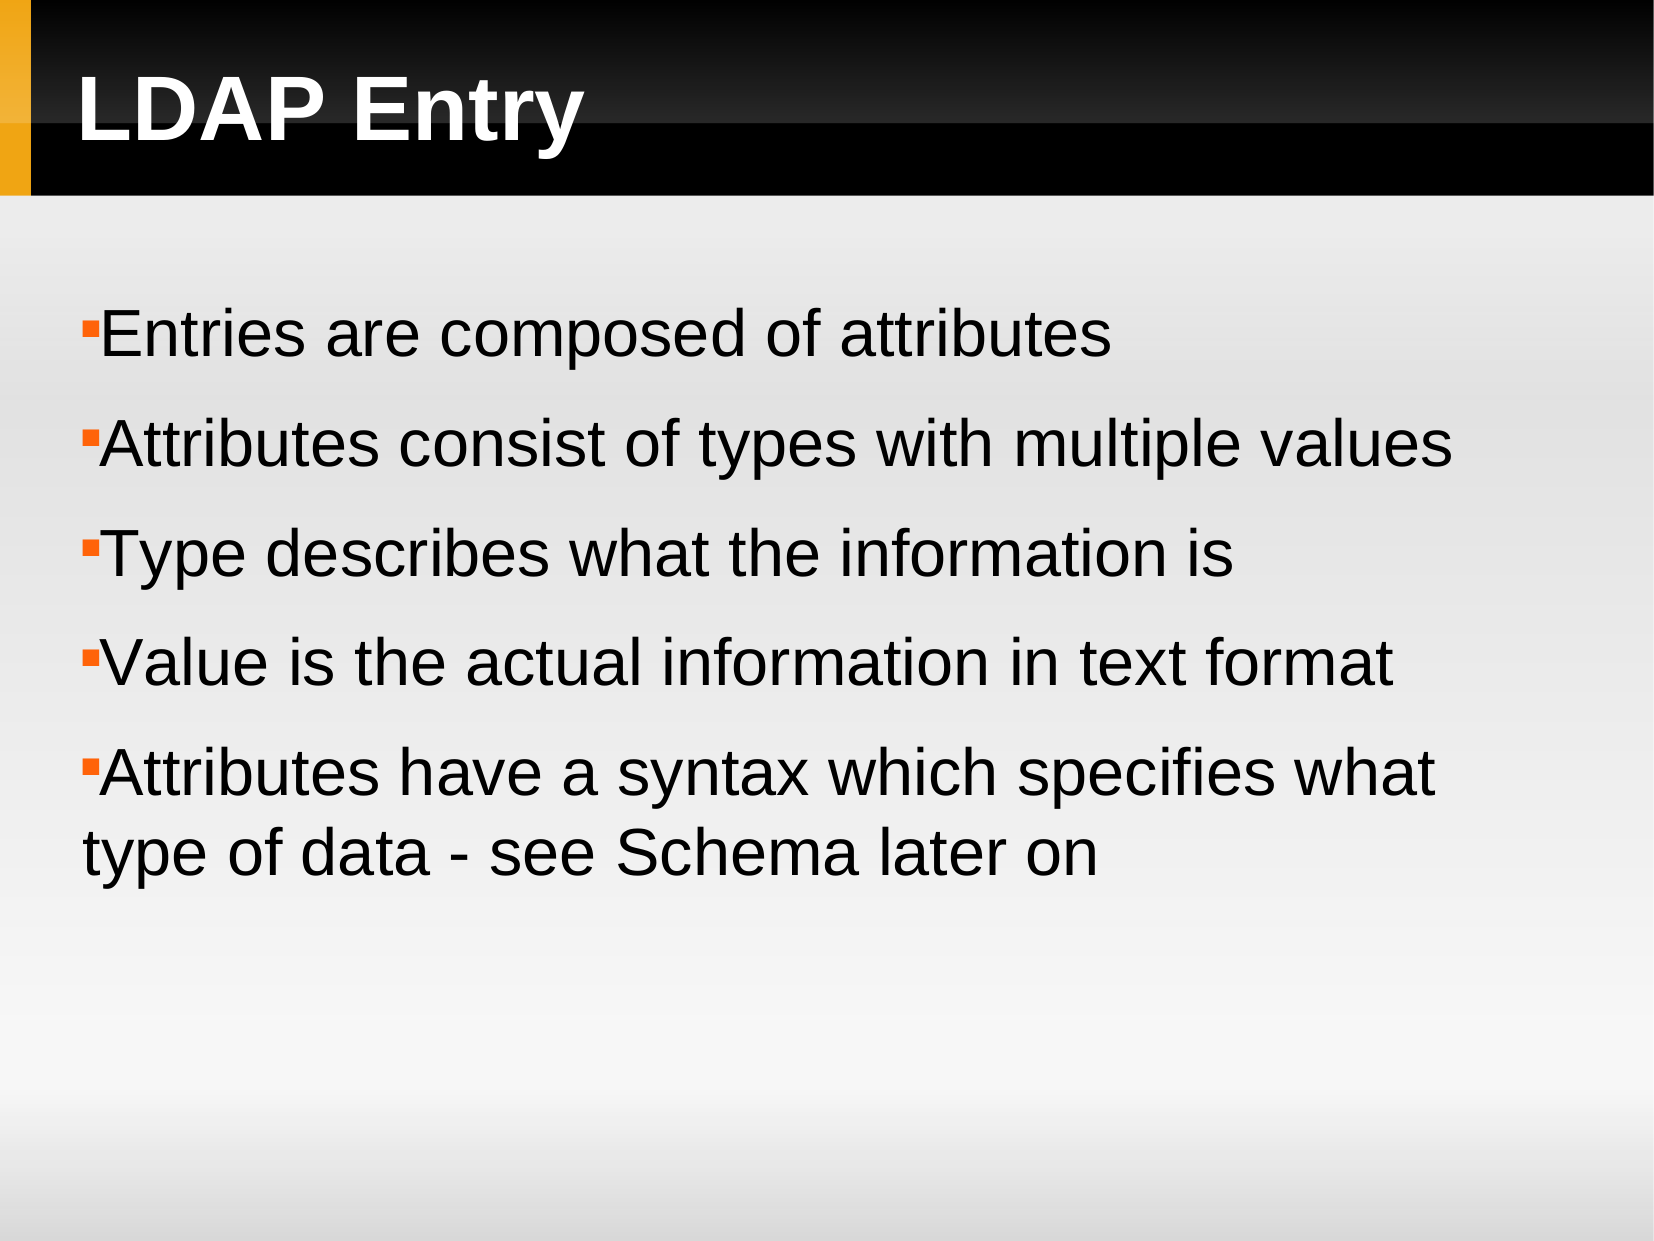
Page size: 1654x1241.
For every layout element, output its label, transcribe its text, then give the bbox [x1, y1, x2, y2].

list Entries are composed of attributes Attributes consist of types with multiple values Type describes what the information is Value is the actual information in text format Attributes have a syntax which specifies what type of data - see Schema later on [82, 290, 1571, 1094]
title LDAP Entry [76, 7, 1565, 200]
